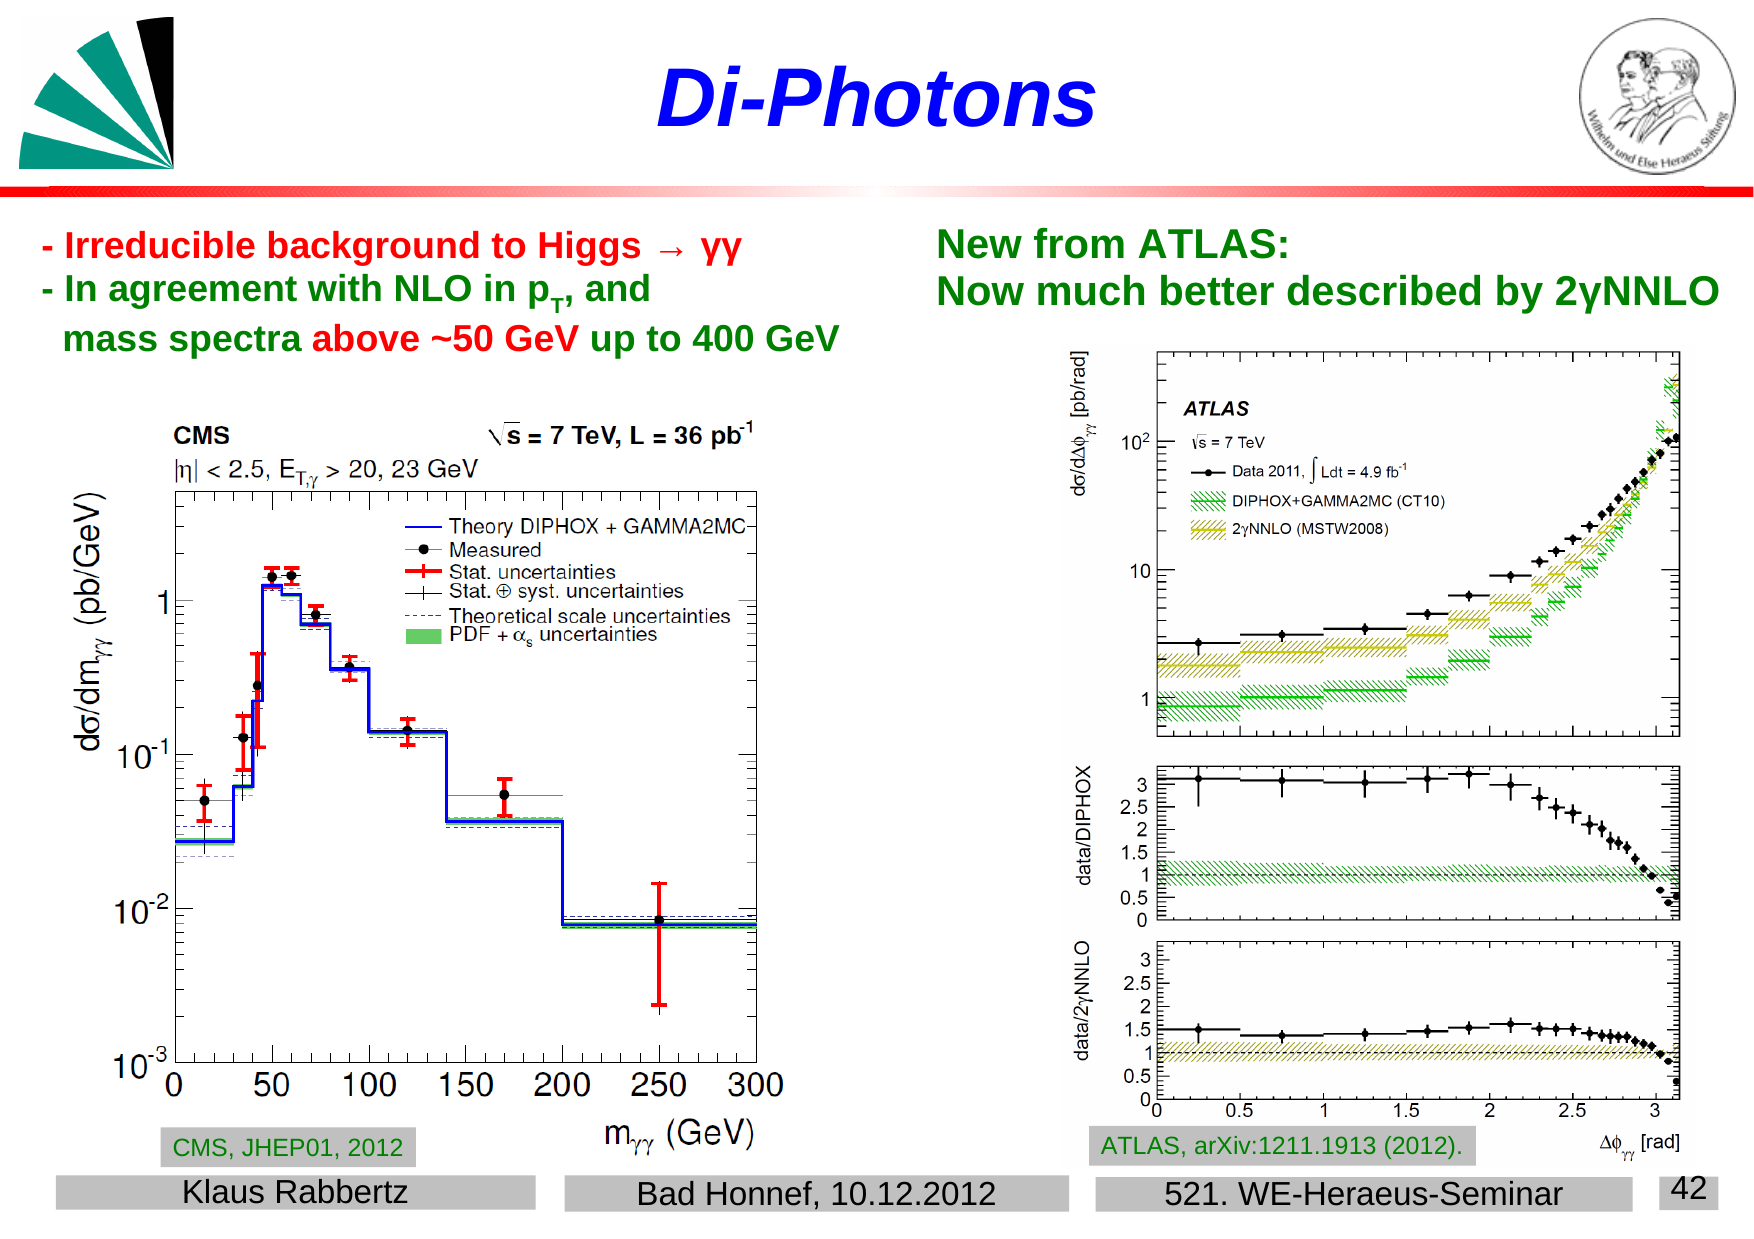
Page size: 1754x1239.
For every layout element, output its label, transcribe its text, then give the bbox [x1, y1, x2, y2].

picture [1579, 18, 1736, 175]
text_box - Irreducible background to Higgs → γγ - In agreement with NLO in pT, and mass spectra above ~50 GeV up to 400 GeV [29, 219, 864, 366]
picture [19, 17, 174, 171]
text_box ATLAS, arXiv:1211.1913 (2012). [1089, 1125, 1476, 1166]
picture [61, 416, 790, 1159]
text_box New from ATLAS: Now much better described by 2γNNLO [924, 214, 1733, 320]
picture [1058, 343, 1697, 1167]
text_box CMS, JHEP01, 2012 [160, 1127, 416, 1168]
title Di-Photons [190, 0, 1566, 196]
